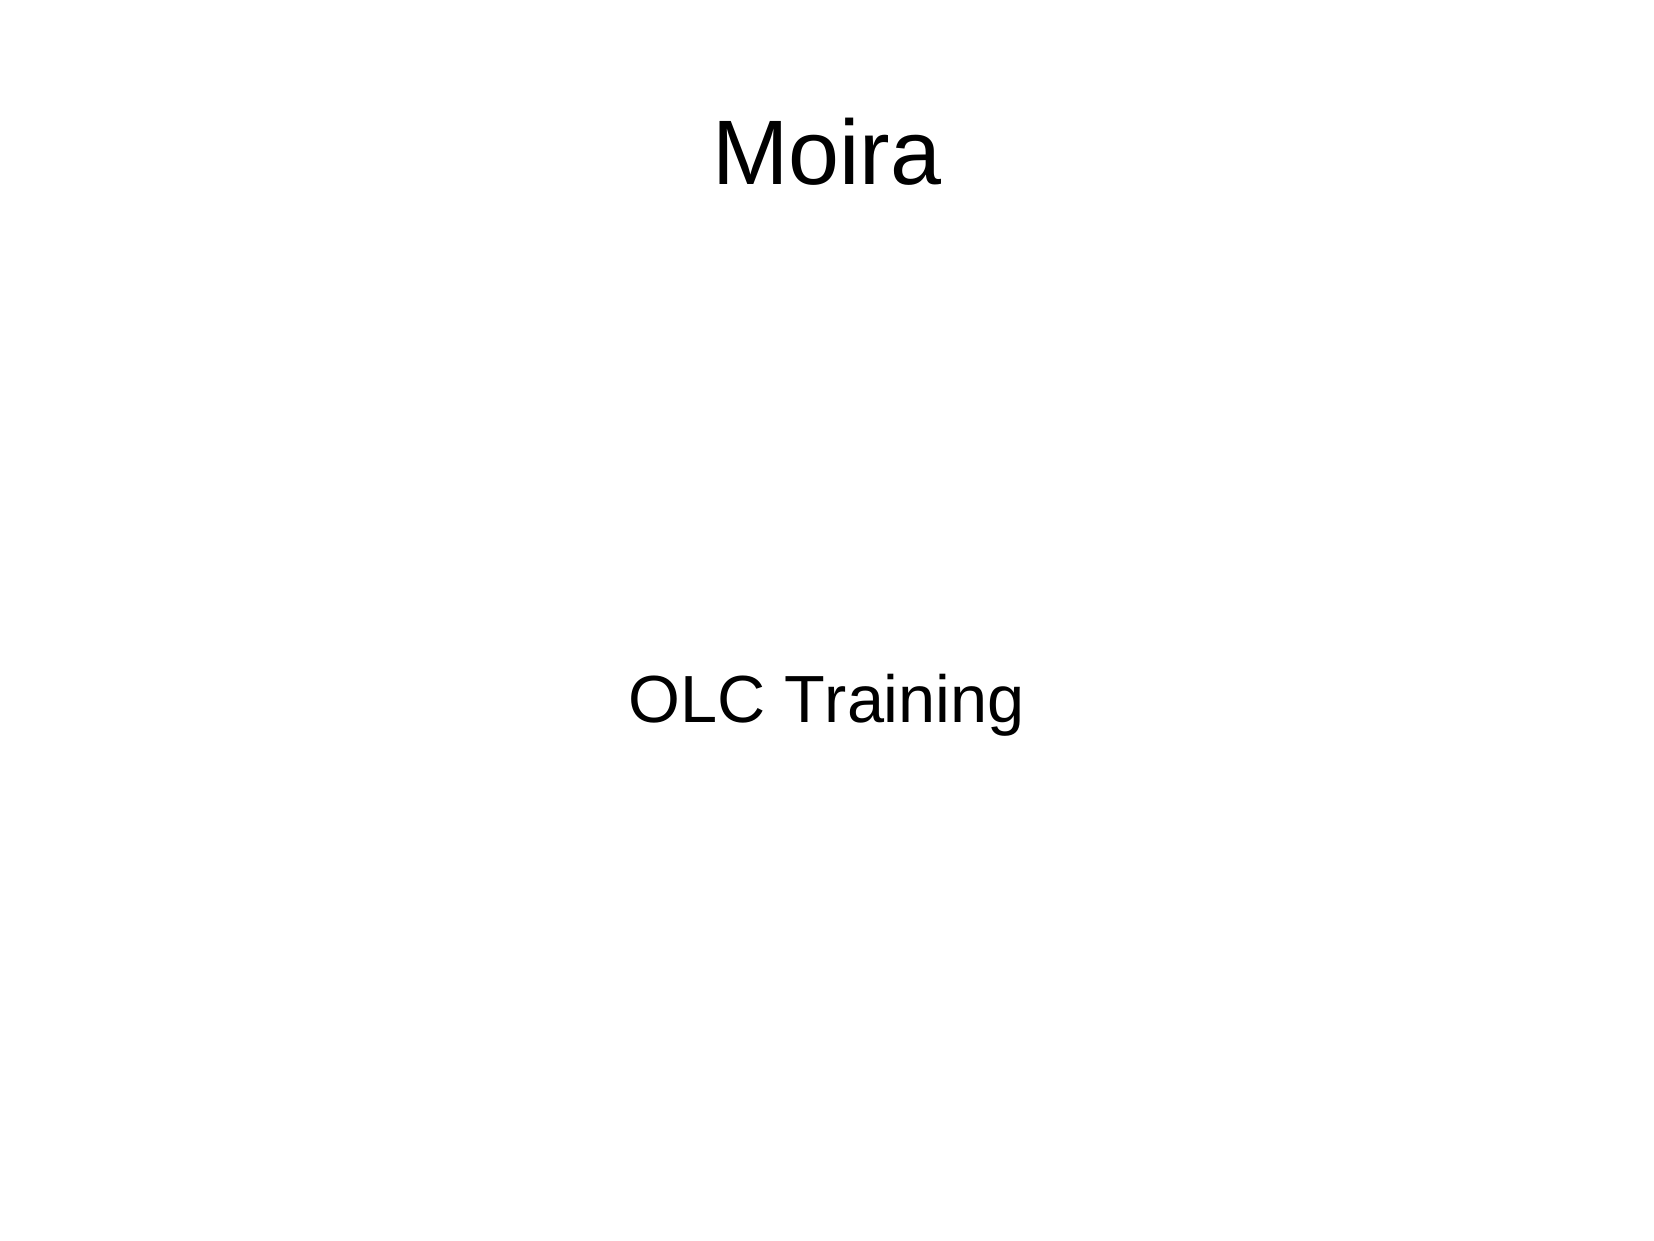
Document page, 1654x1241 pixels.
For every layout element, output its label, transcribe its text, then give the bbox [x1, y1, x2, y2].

title Moira [82, 56, 1571, 250]
subtitle OLC Training [82, 297, 1571, 1102]
